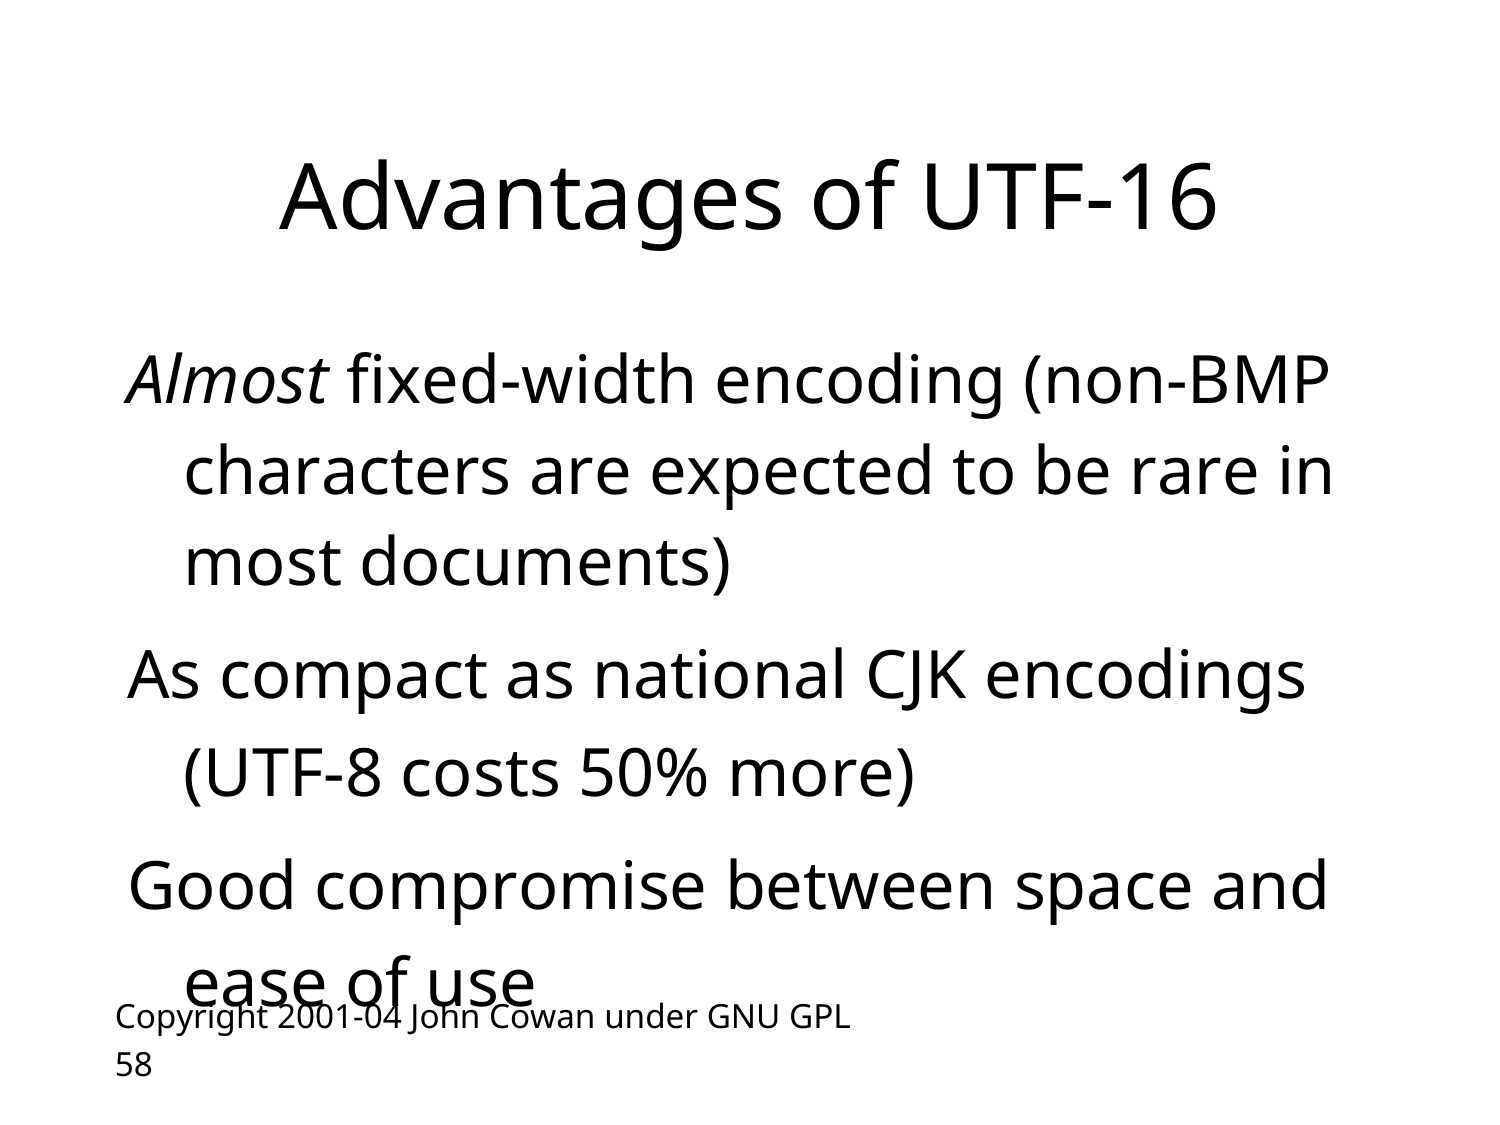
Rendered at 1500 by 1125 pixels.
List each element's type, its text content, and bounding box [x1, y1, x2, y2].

title Advantages of UTF-16 [112, 99, 1388, 288]
list Almost fixed-width encoding (non-BMP characters are expected to be rare in most documents) As compact as national CJK encodings (UTF-8 costs 50% more) Good compromise between space and ease of use [112, 324, 1388, 918]
